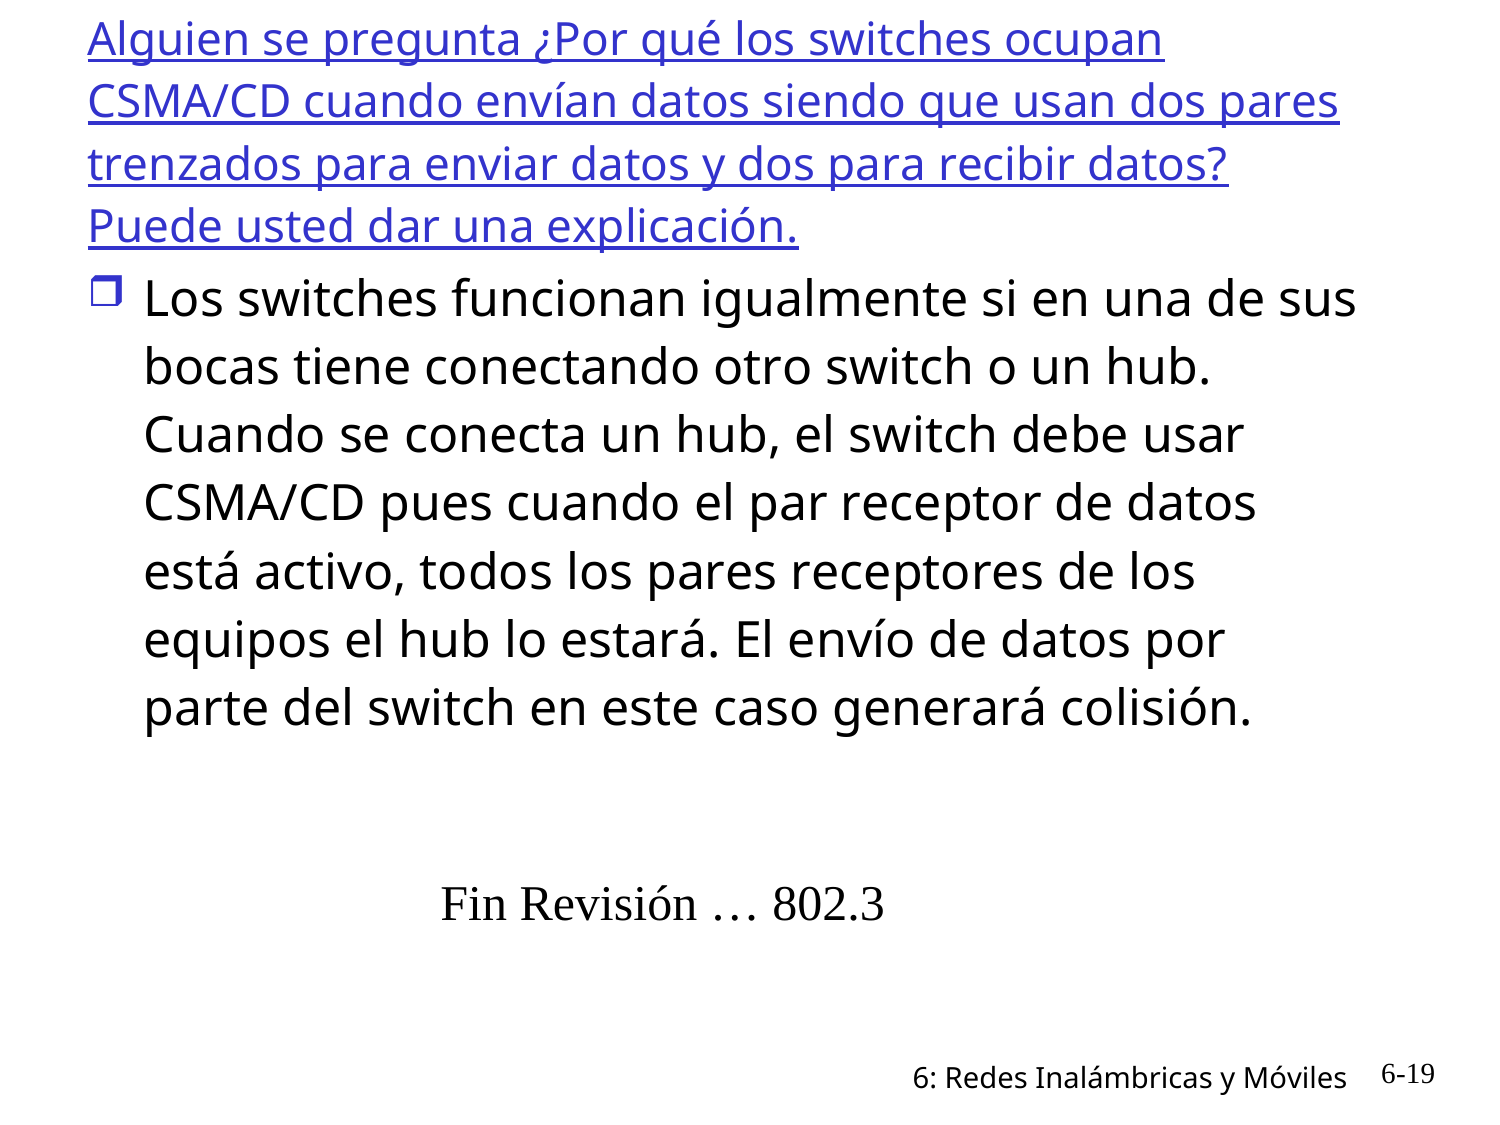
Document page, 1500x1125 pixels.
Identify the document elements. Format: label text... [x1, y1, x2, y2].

text_box Fin Revisión … 802.3 [425, 862, 901, 938]
title Alguien se pregunta ¿Por qué los switches ocupan CSMA/CD cuando envían datos siendo que usan dos pares trenzados para enviar datos y dos para recibir datos? Puede usted dar una explicación. [87, 23, 1363, 239]
list Los switches funcionan igualmente si en una de sus bocas tiene conectando otro switch o un hub. Cuando se conecta un hub, el switch debe usar CSMA/CD pues cuando el par receptor de datos está activo, todos los pares receptores de los equipos el hub lo estará. El envío de datos por parte del switch en este caso generará colisión. [87, 262, 1363, 915]
